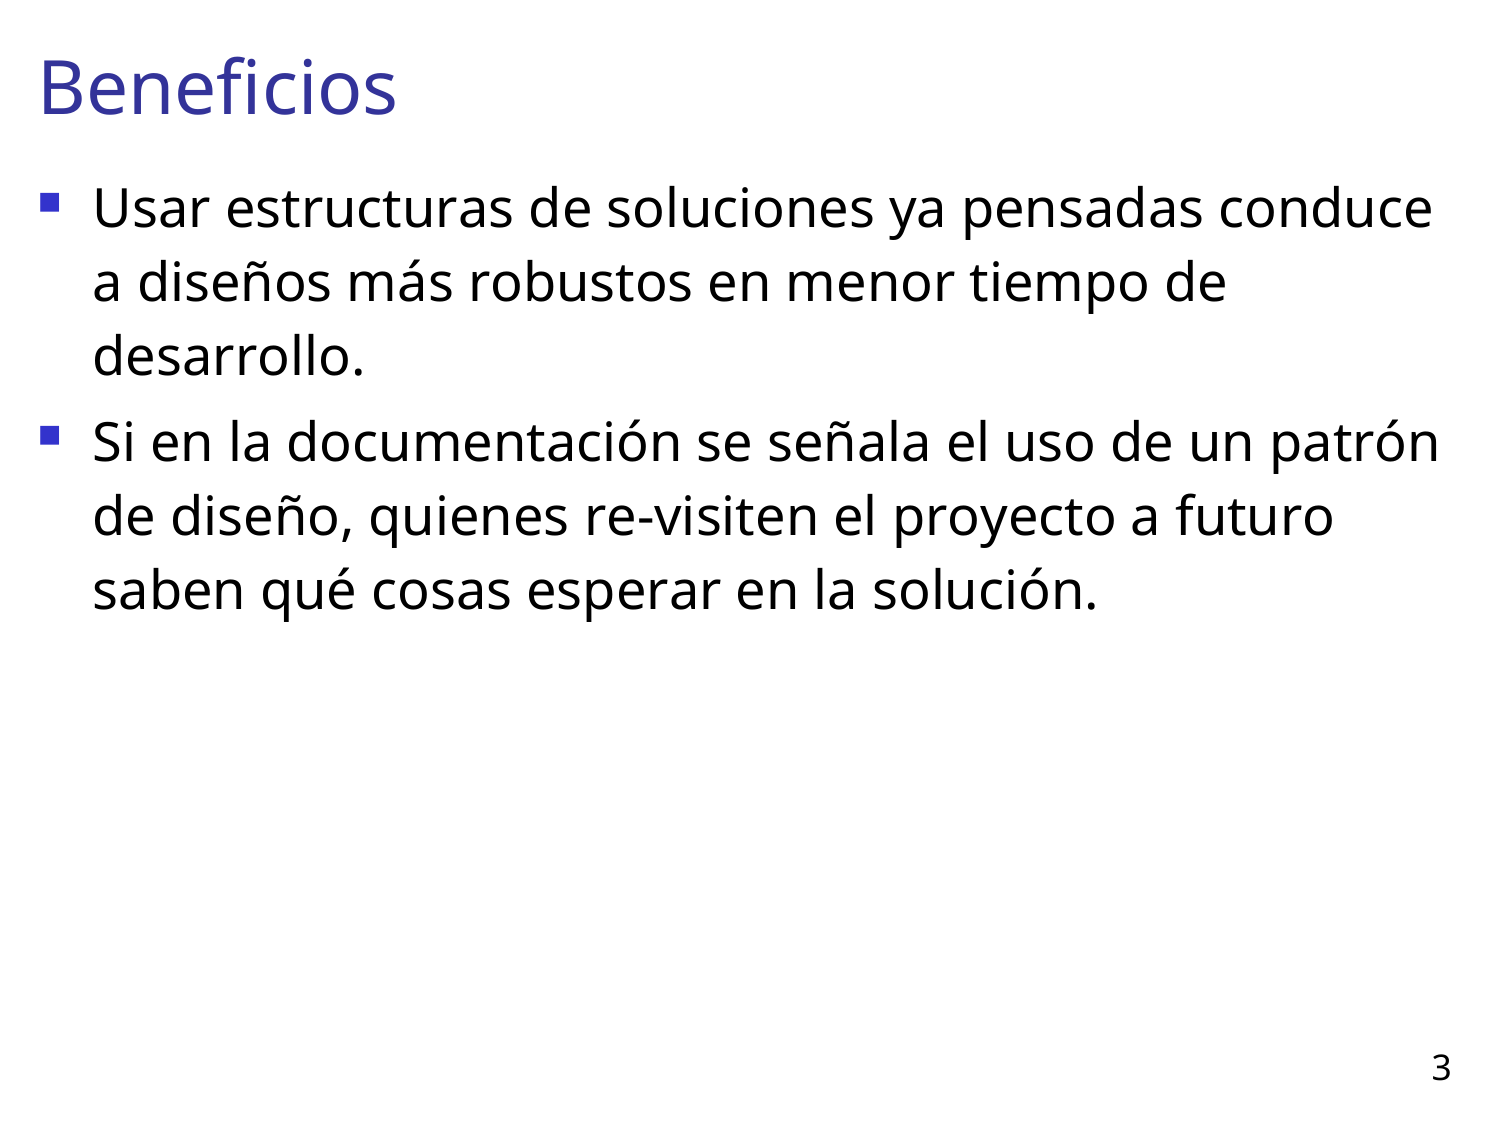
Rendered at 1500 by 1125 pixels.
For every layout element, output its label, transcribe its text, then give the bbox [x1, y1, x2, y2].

title Beneficios [37, 27, 1466, 143]
list Usar estructuras de soluciones ya pensadas conduce a diseños más robustos en menor tiempo de desarrollo. Si en la documentación se señala el uso de un patrón de diseño, quienes re-visiten el proyecto a futuro saben qué cosas esperar en la solución. [37, 169, 1462, 998]
